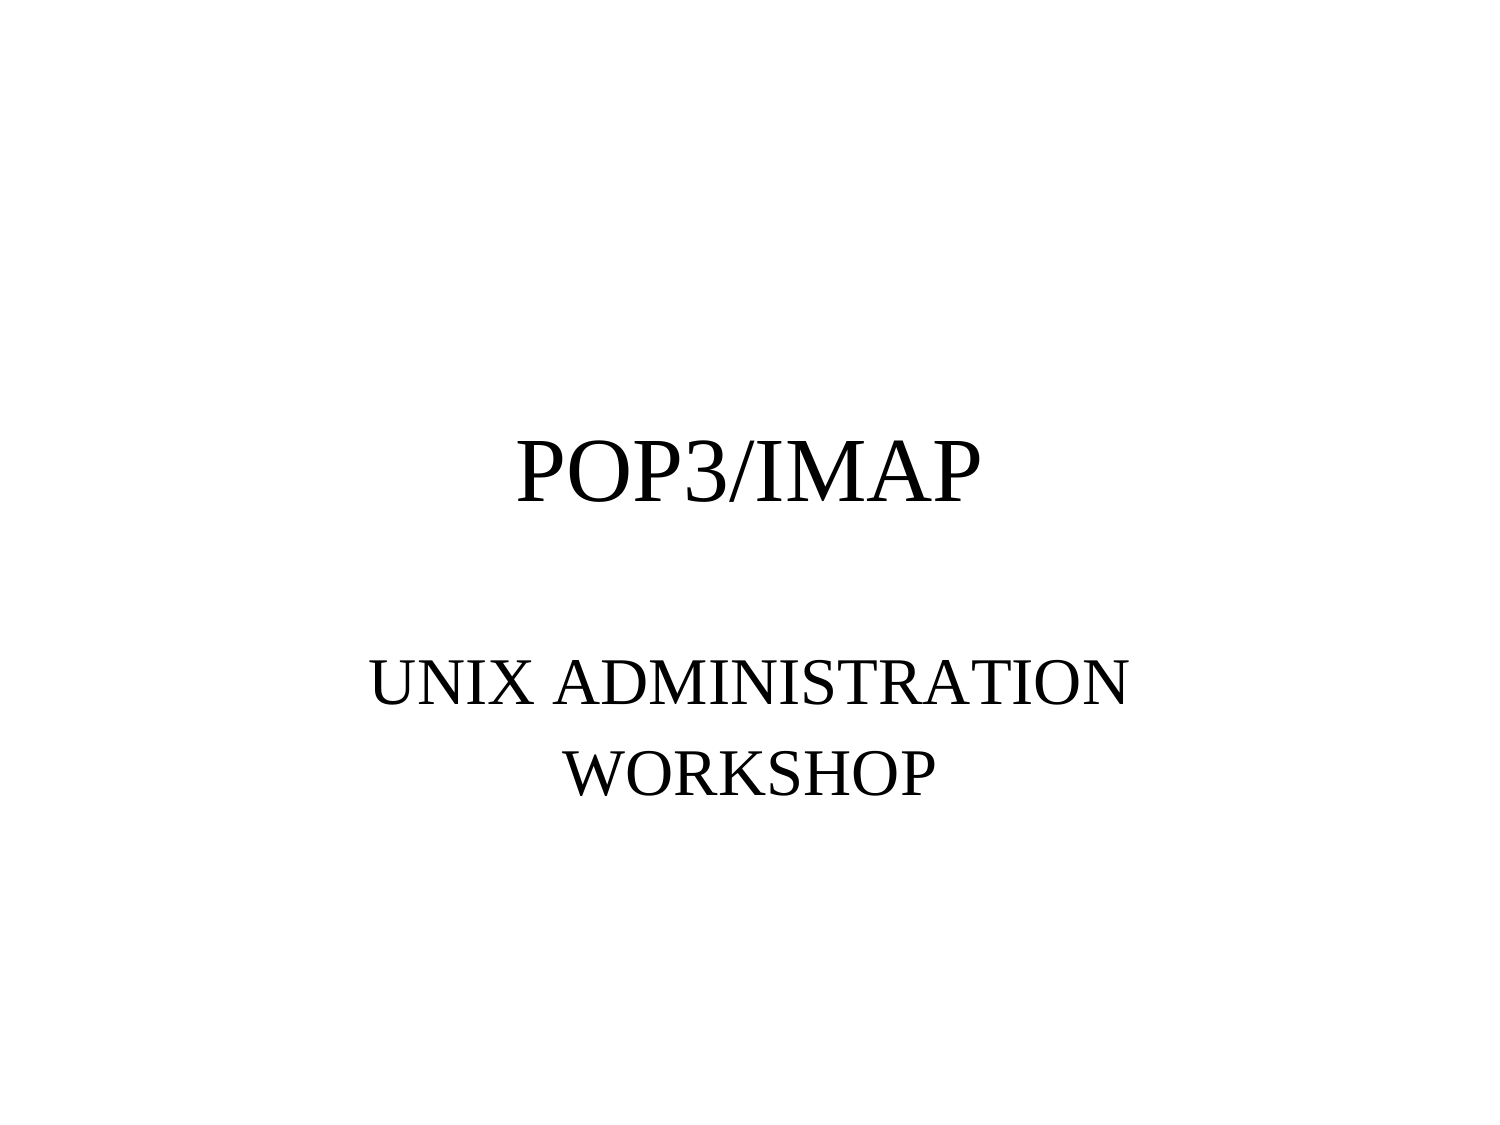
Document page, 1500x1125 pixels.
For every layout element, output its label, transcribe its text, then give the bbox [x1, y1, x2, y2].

subtitle UNIX ADMINISTRATION WORKSHOP [225, 637, 1276, 926]
title POP3/IMAP [112, 349, 1388, 591]
